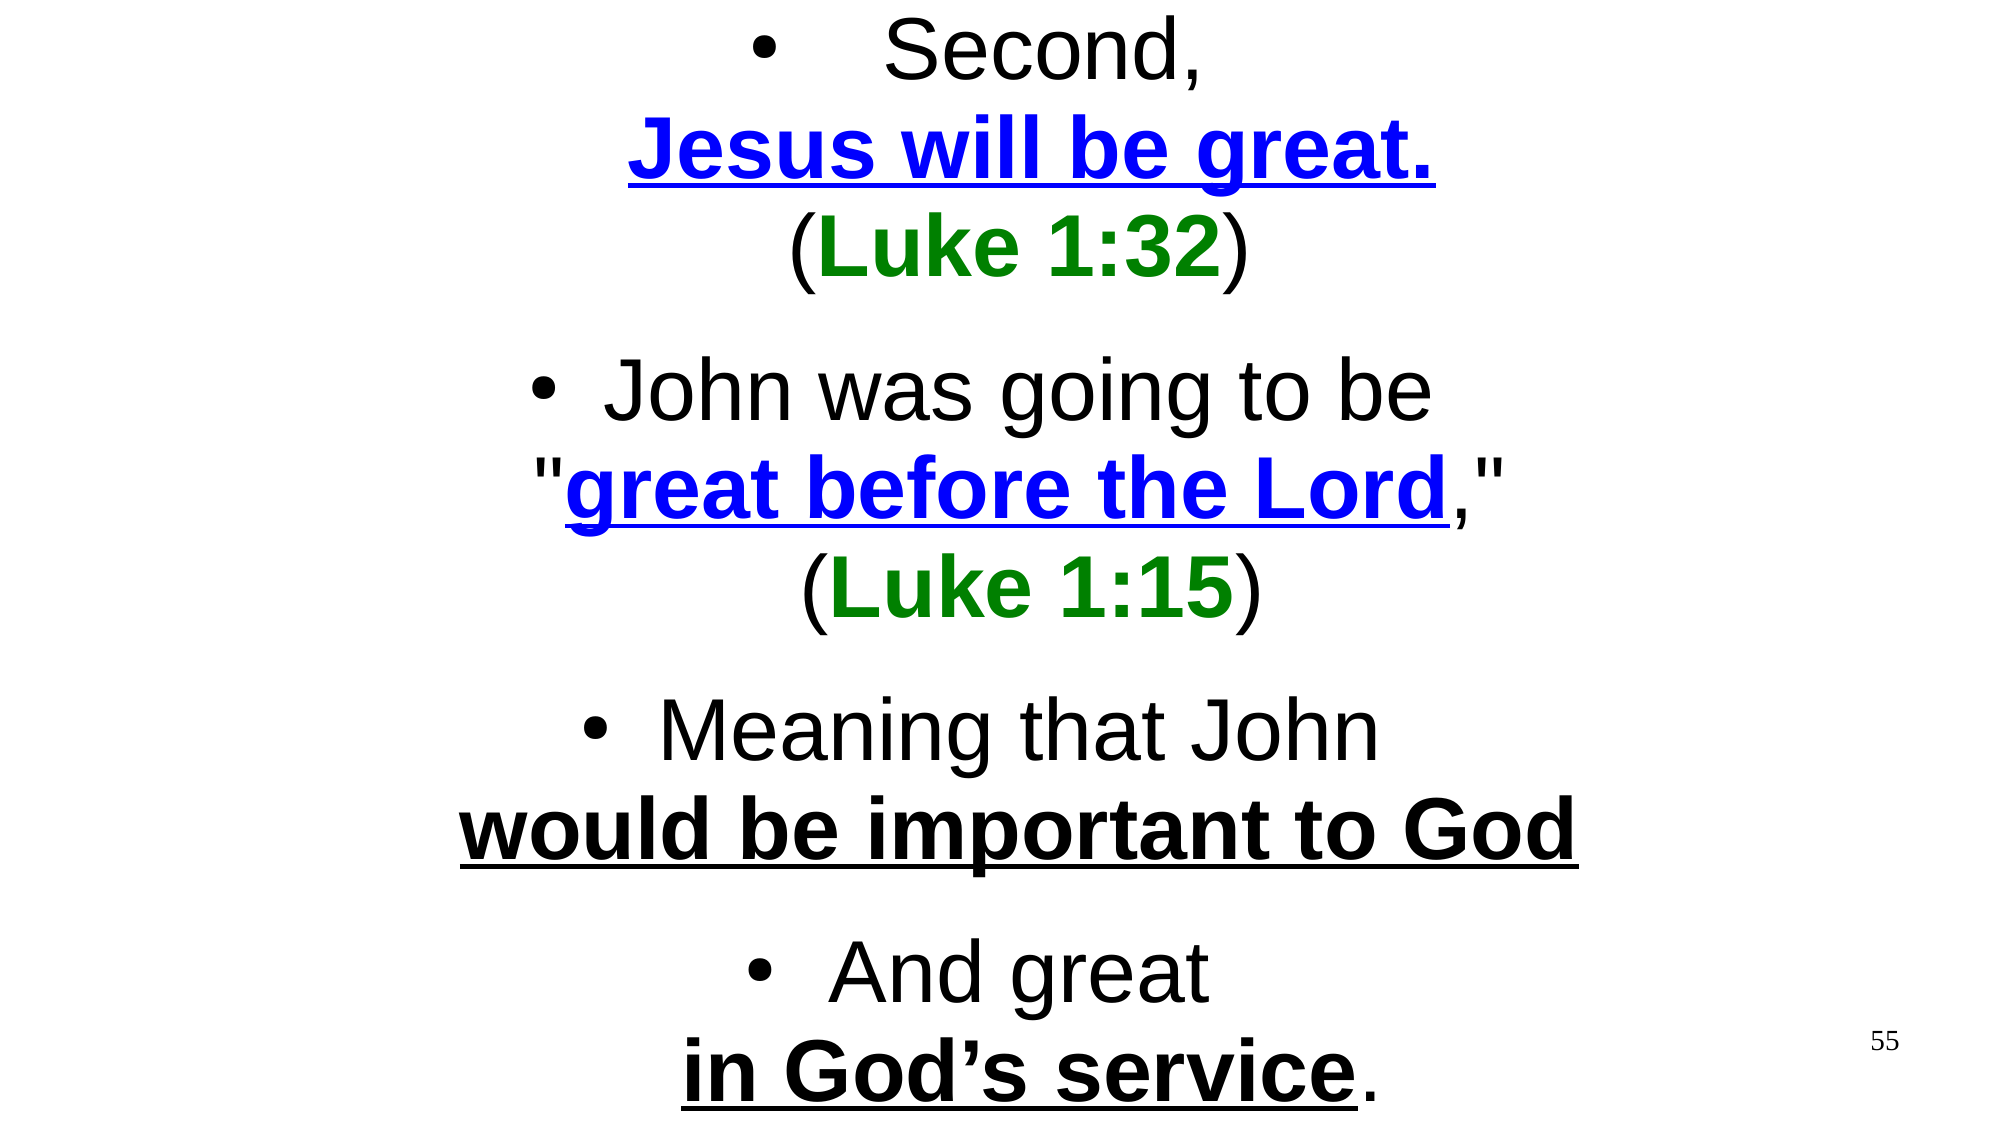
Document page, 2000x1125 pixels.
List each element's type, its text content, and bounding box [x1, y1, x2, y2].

list Second, Jesus will be great. (Luke 1:32) John was going to be "great before the Lord," (Luke 1:15) Meaning that John would be important to God And great in God’s service. [0, 0, 1996, 1123]
